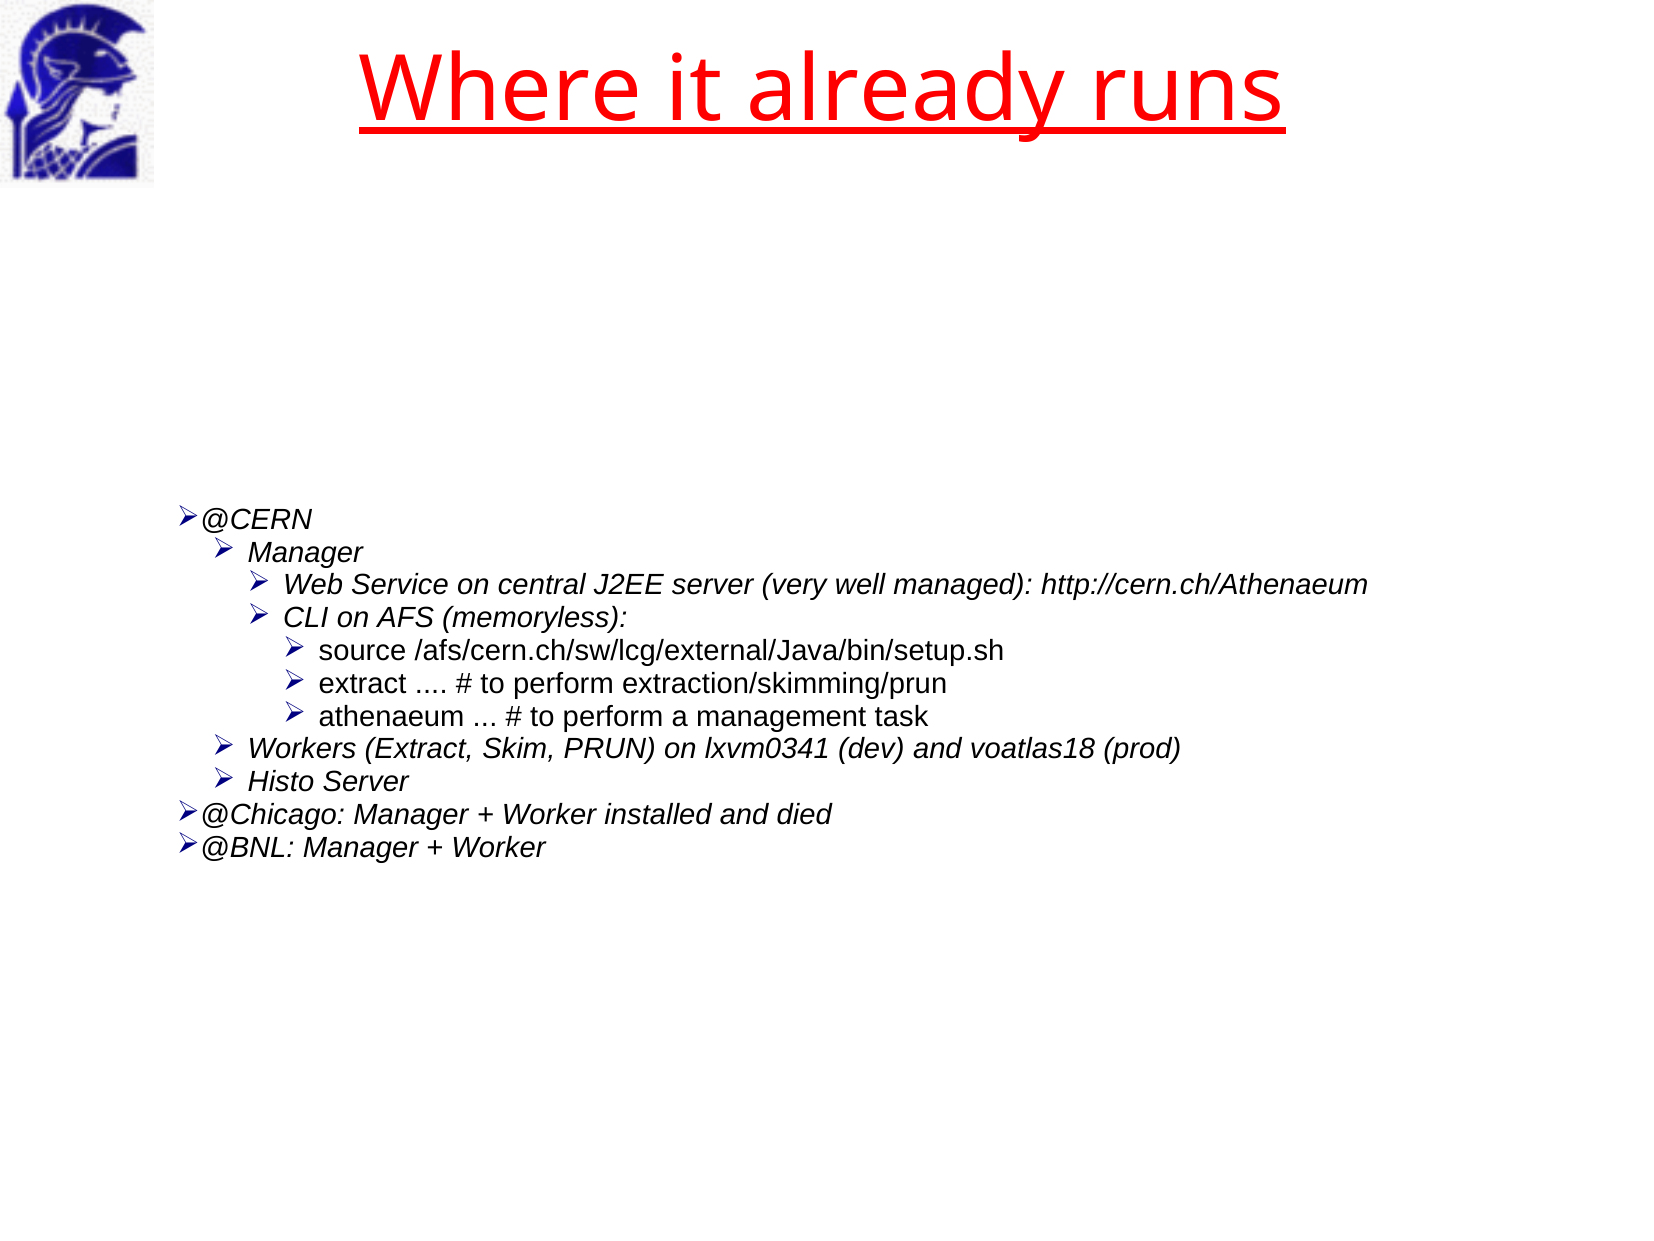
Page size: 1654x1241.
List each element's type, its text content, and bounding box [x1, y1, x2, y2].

title Where it already runs [78, 0, 1567, 189]
picture [0, 0, 154, 188]
text_box @CERN Manager Web Service on central J2EE server (very well managed): http://cern.ch/Athenaeum CLI on AFS (memoryless): source /afs/cern.ch/sw/lcg/external/Java/bin/setup.sh extract .... # to perform extraction/skimming/prun athenaeum ... # to perform a management task Workers (Extract, Skim, PRUN) on lxvm0341 (dev) and voatlas18 (prod) Histo Server @Chicago: Manager + Worker installed and died @BNL: Manager + Worker [162, 495, 1562, 871]
